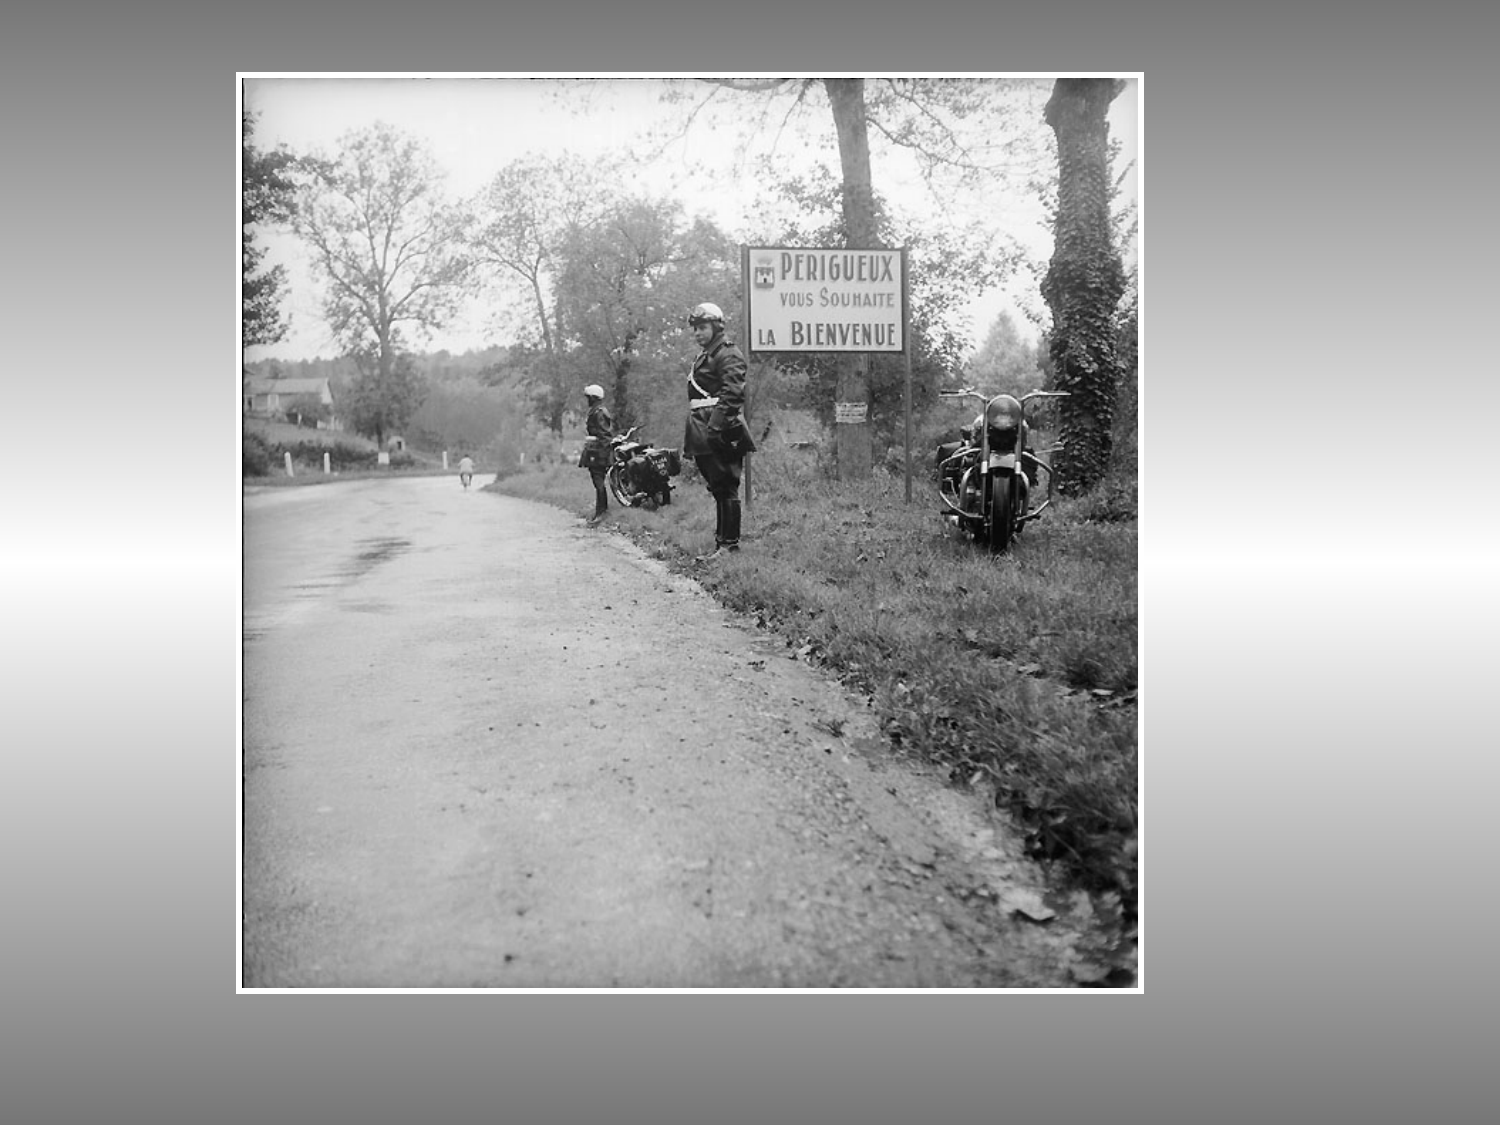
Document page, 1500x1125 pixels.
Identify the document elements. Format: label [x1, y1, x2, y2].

picture [242, 78, 1138, 988]
